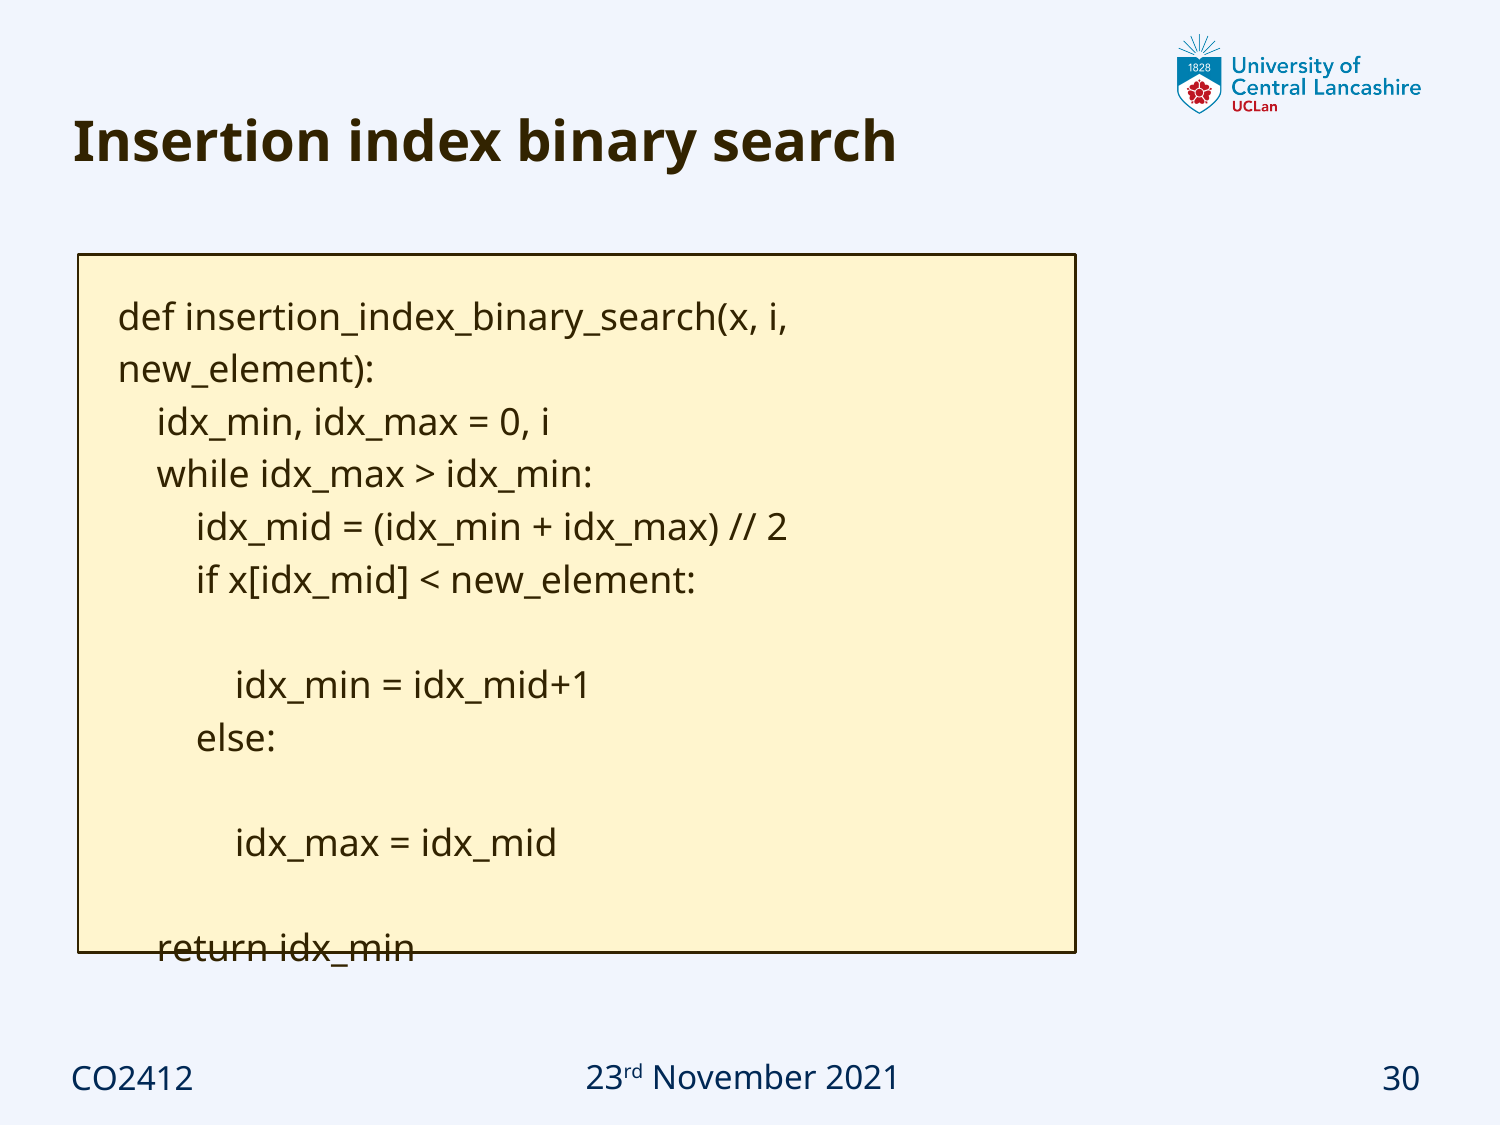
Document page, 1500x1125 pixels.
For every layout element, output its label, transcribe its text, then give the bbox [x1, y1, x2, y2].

text_box [178, 943, 188, 949]
title Insertion index binary search [58, 54, 1500, 224]
picture [1177, 34, 1421, 54]
text_box [398, 943, 409, 953]
text_box [251, 943, 262, 953]
text_box [366, 943, 376, 953]
text_box [78, 254, 1076, 953]
text_box [353, 943, 363, 953]
text_box def insertion_index_binary_search(x, i, new_element): idx_min, idx_max = 0, i while idx_max > idx_min: idx_mid = (idx_min + idx_max) // 2 if x[idx_mid] < new_element: idx_min = idx_mid+1 else: idx_max = idx_mid return idx_min [102, 277, 1065, 924]
text_box [293, 943, 305, 953]
